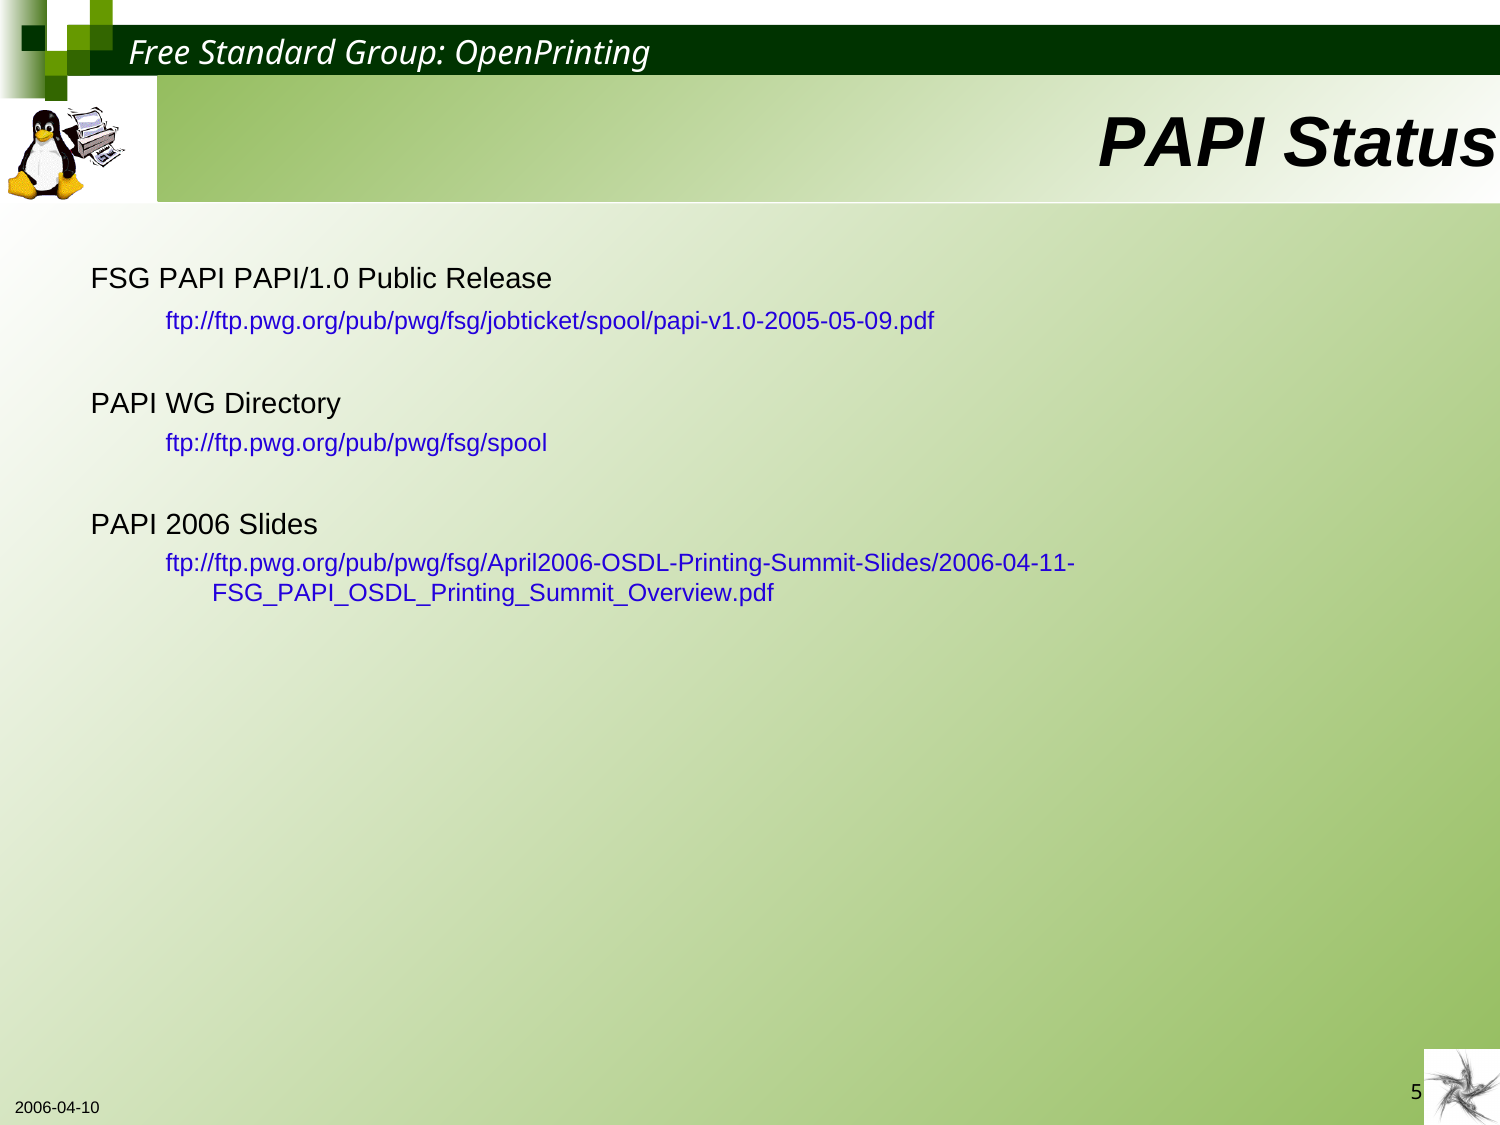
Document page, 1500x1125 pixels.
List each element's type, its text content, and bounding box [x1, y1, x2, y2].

title PAPI Status [157, 75, 1500, 202]
picture [0, 96, 133, 203]
list FSG PAPI PAPI/1.0 Public Release ftp://ftp.pwg.org/pub/pwg/fsg/jobticket/spool/papi-v1.0-2005-05-09.pdf PAPI WG Directory ftp://ftp.pwg.org/pub/pwg/fsg/spool PAPI 2006 Slides ftp://ftp.pwg.org/pub/pwg/fsg/April2006-OSDL-Printing-Summit-Slides/2006-04-11-FSG_PAPI_OSDL_Printing_Summit_Overview.pdf [75, 253, 1426, 1073]
picture [1424, 1049, 1500, 1125]
